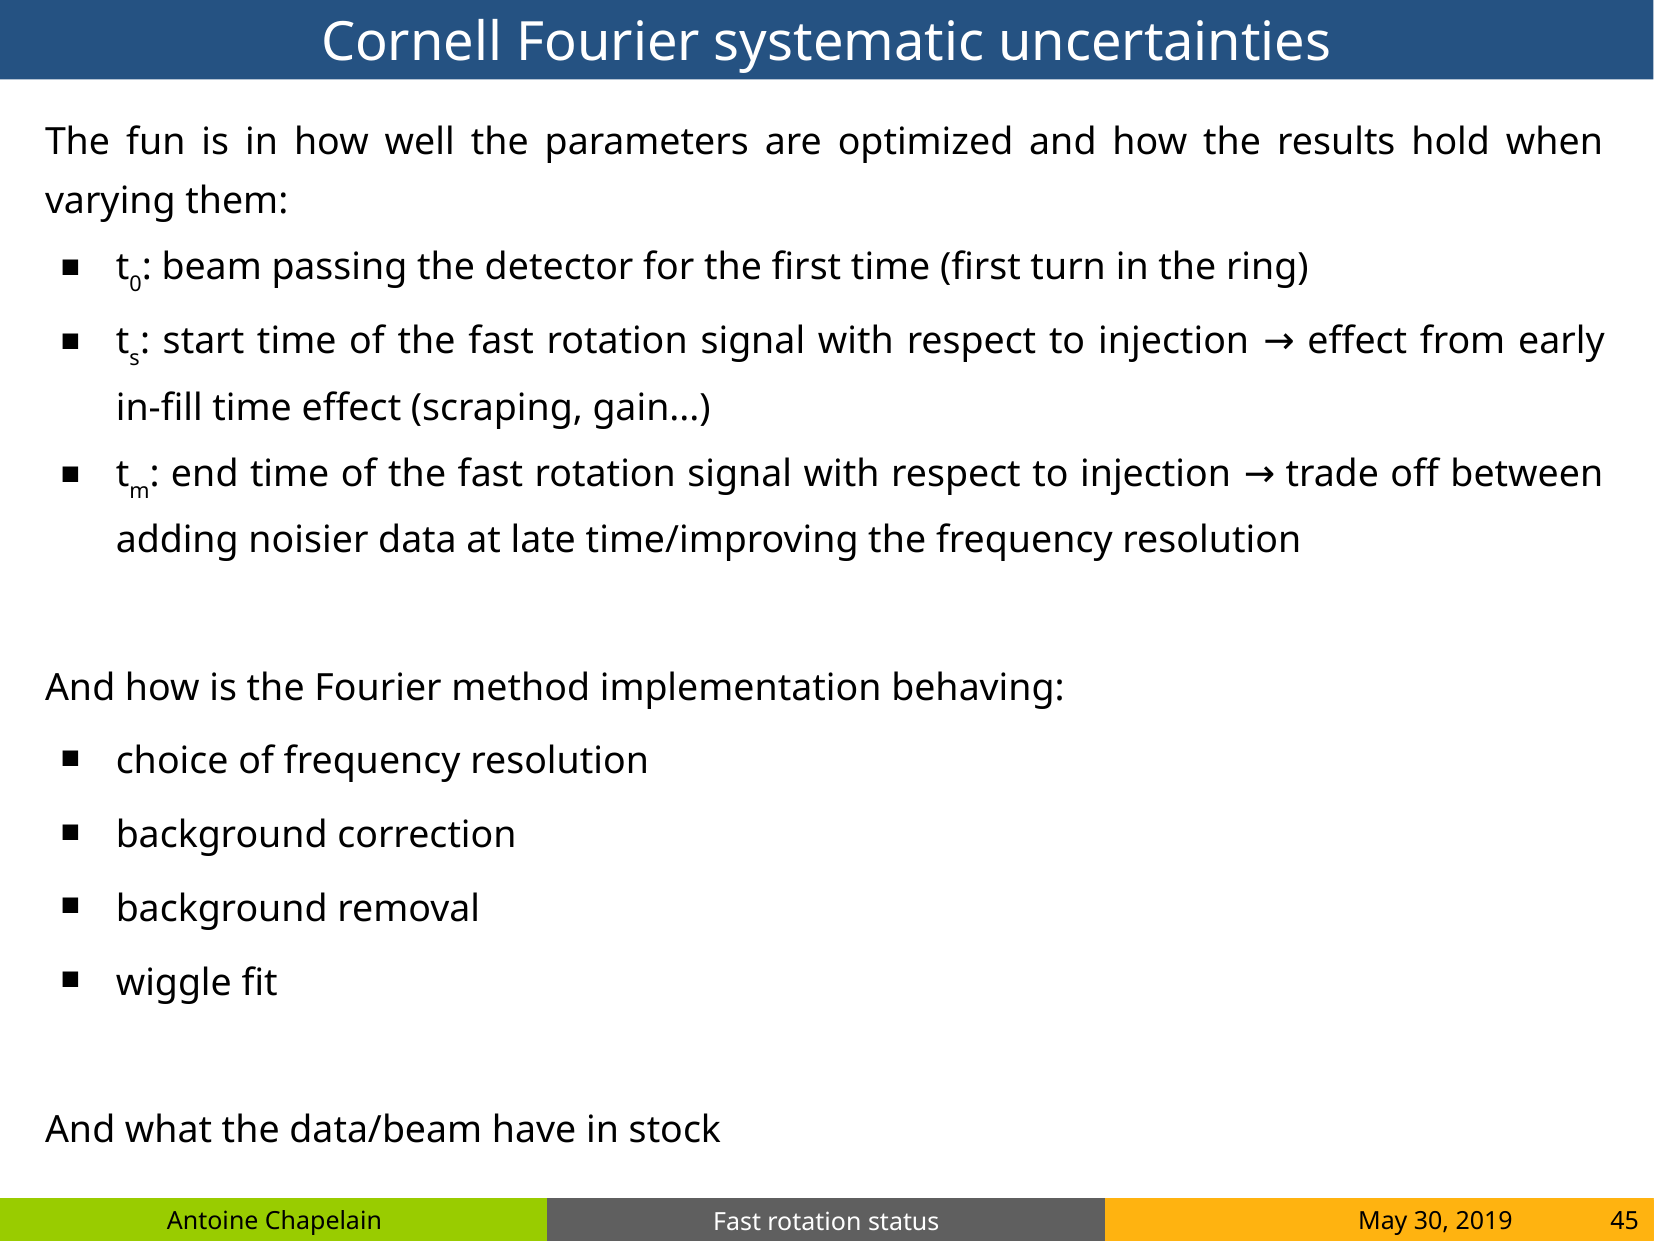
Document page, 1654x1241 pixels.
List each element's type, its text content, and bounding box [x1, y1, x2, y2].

title Cornell Fourier systematic uncertainties [0, 0, 1654, 80]
list The fun is in how well the parameters are optimized and how the results hold when varying them: t0: beam passing the detector for the first time (first turn in the ring) ts: start time of the fast rotation signal with respect to injection → effect from early in-fill time effect (scraping, gain...) tm: end time of the fast rotation signal with respect to injection → trade off between adding noisier data at late time/improving the frequency resolution And how is the Fourier method implementation behaving: choice of frequency resolution background correction background removal wiggle fit And what the data/beam have in stock [45, 106, 1606, 1186]
